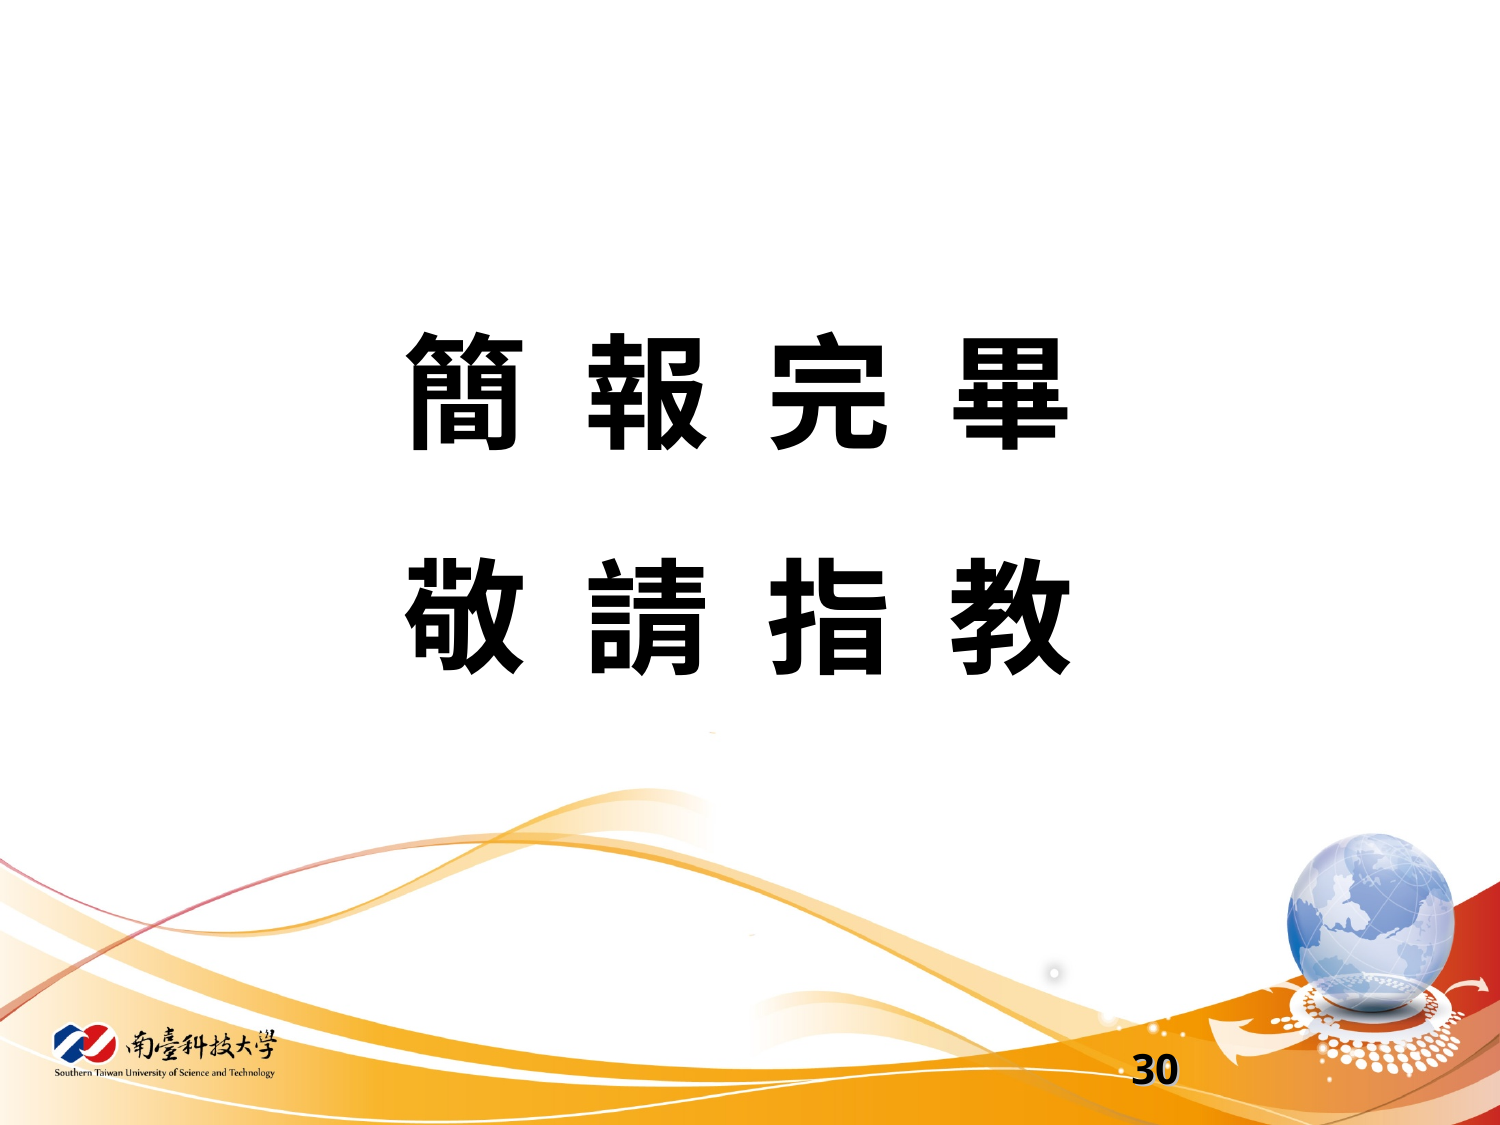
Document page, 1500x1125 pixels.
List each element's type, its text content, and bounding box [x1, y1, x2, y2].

text_box 簡 報 完 畢 敬 請 指 教 [135, 231, 1341, 702]
text_box 30 [1116, 1035, 1467, 1095]
